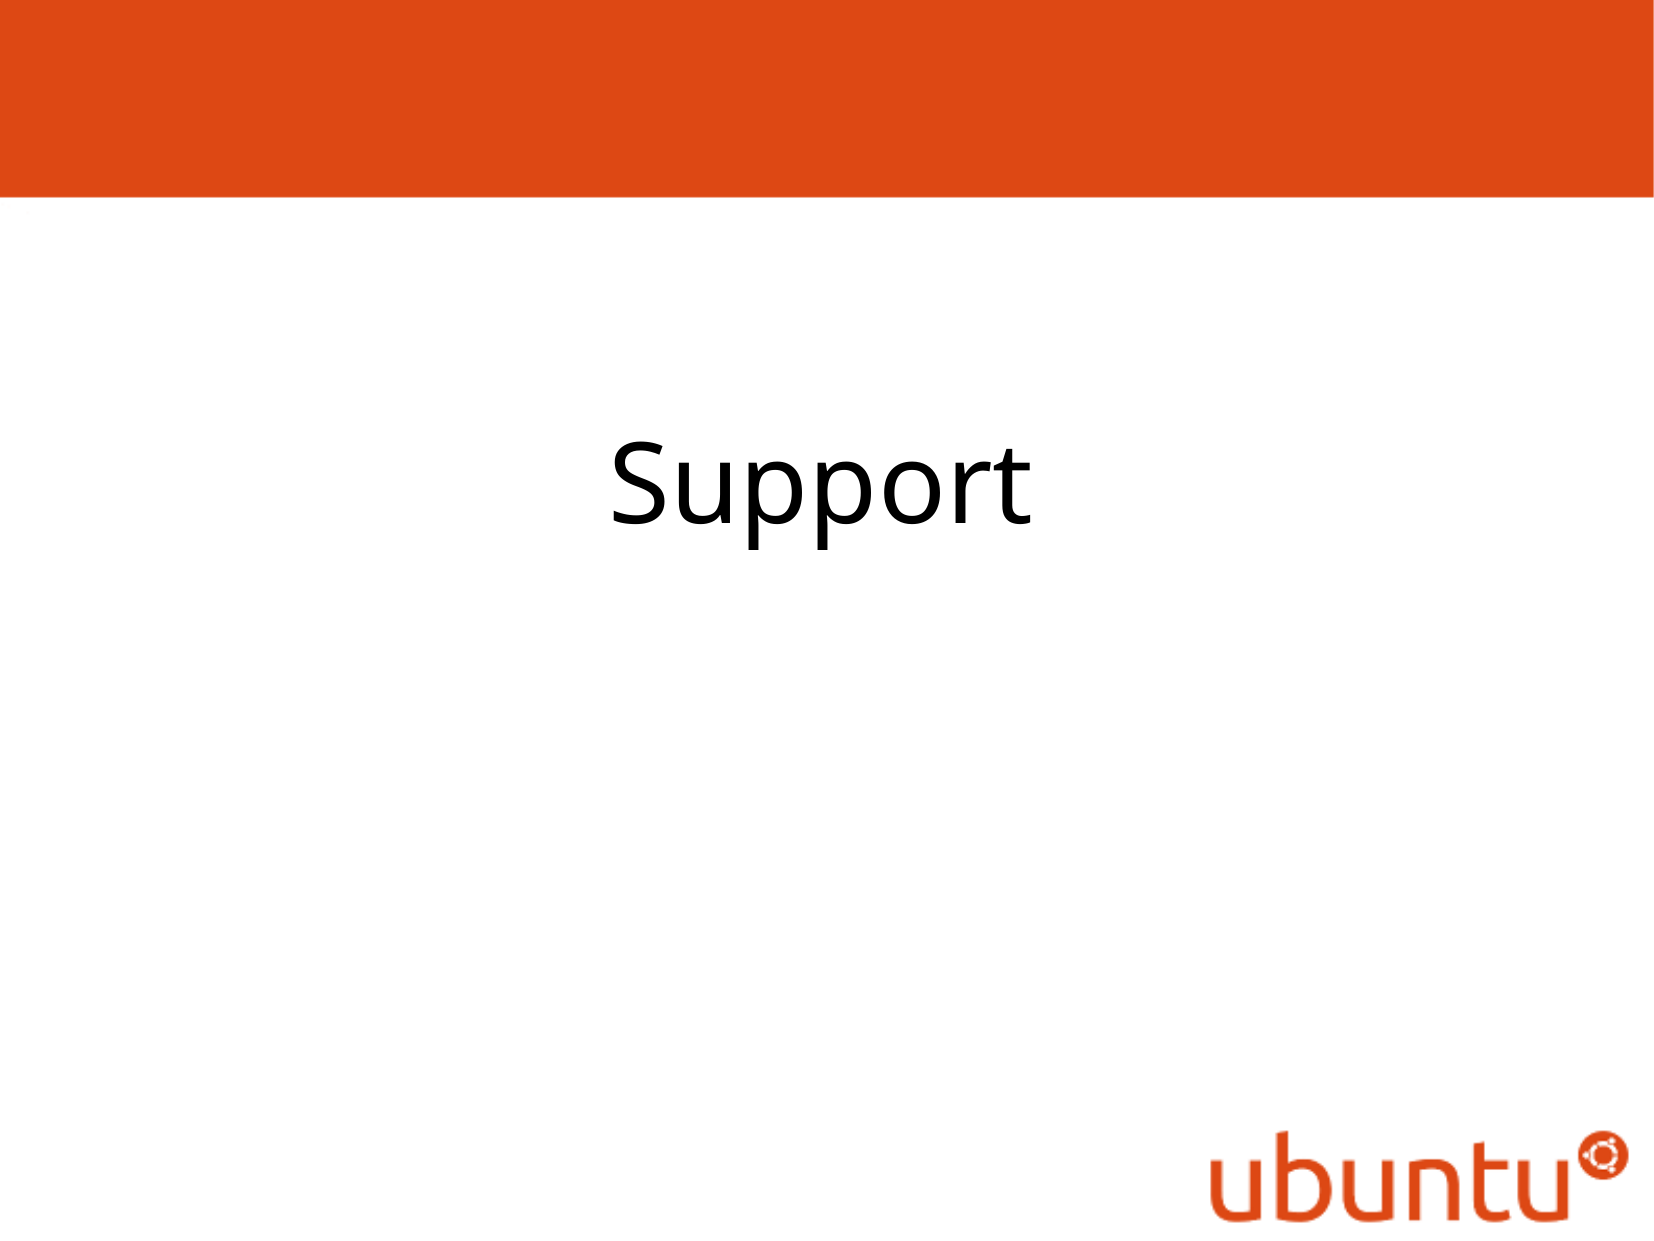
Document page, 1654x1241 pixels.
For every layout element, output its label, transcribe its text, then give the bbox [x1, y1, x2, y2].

subtitle Support [76, 0, 1565, 1109]
picture [0, 0, 1654, 1241]
